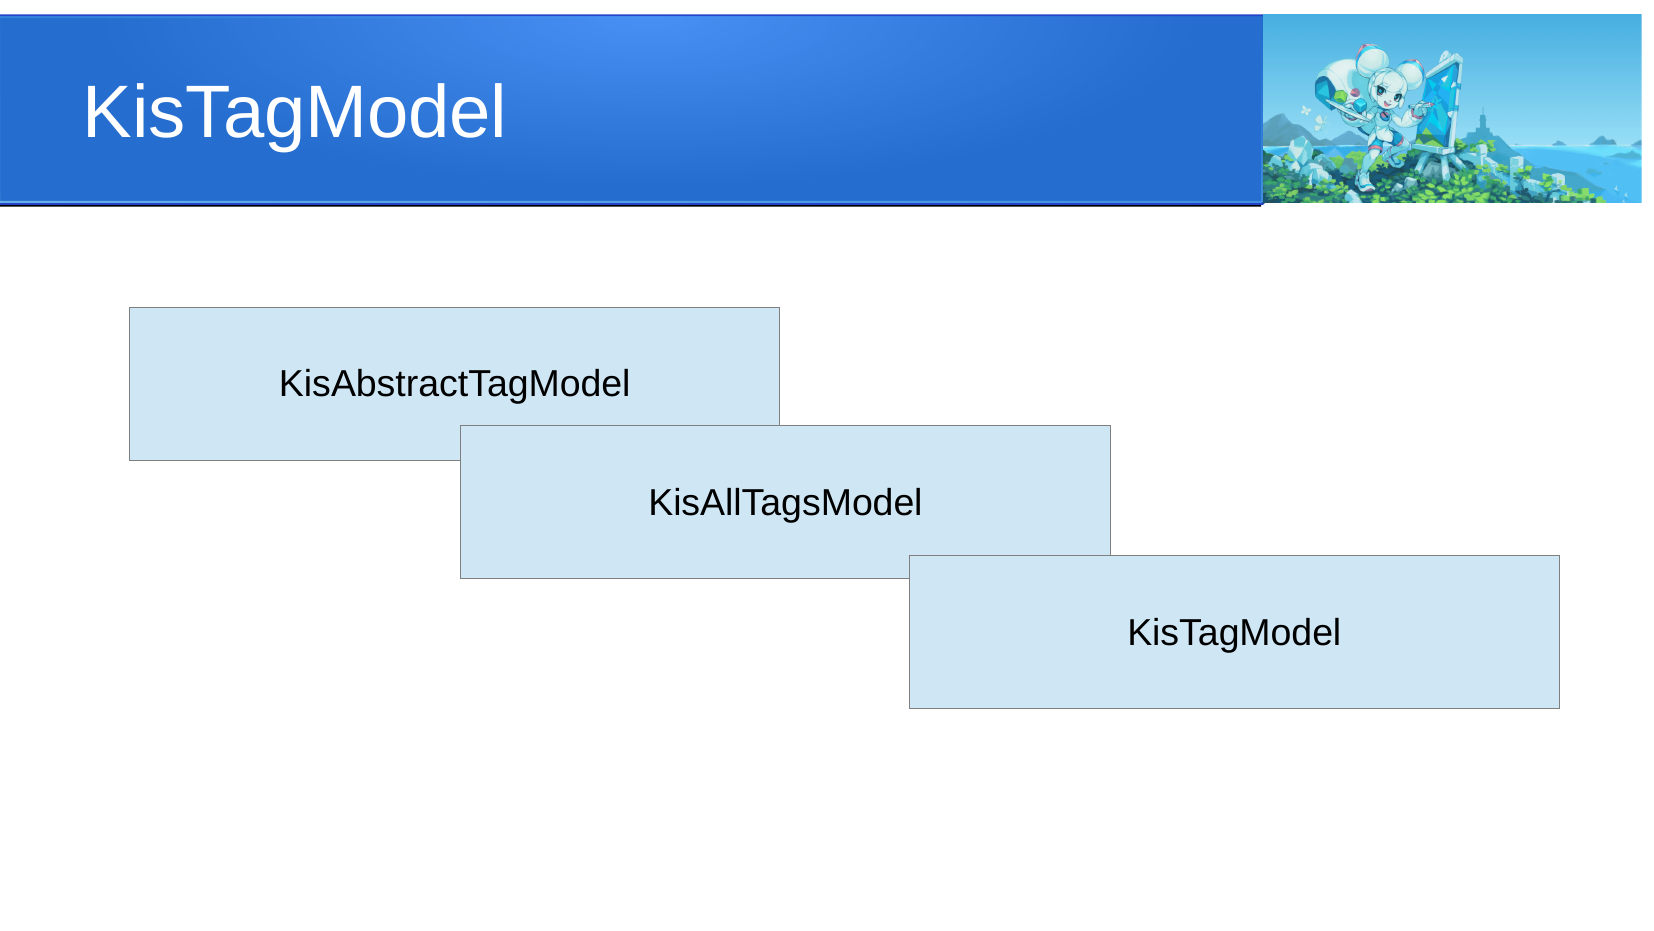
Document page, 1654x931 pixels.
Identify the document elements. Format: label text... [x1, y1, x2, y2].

picture [1263, 14, 1642, 203]
text_box KisAllTagsModel [460, 425, 1111, 579]
title KisTagModel [82, 35, 1235, 189]
text_box KisAbstractTagModel [129, 307, 780, 461]
text_box KisTagModel [909, 555, 1560, 709]
